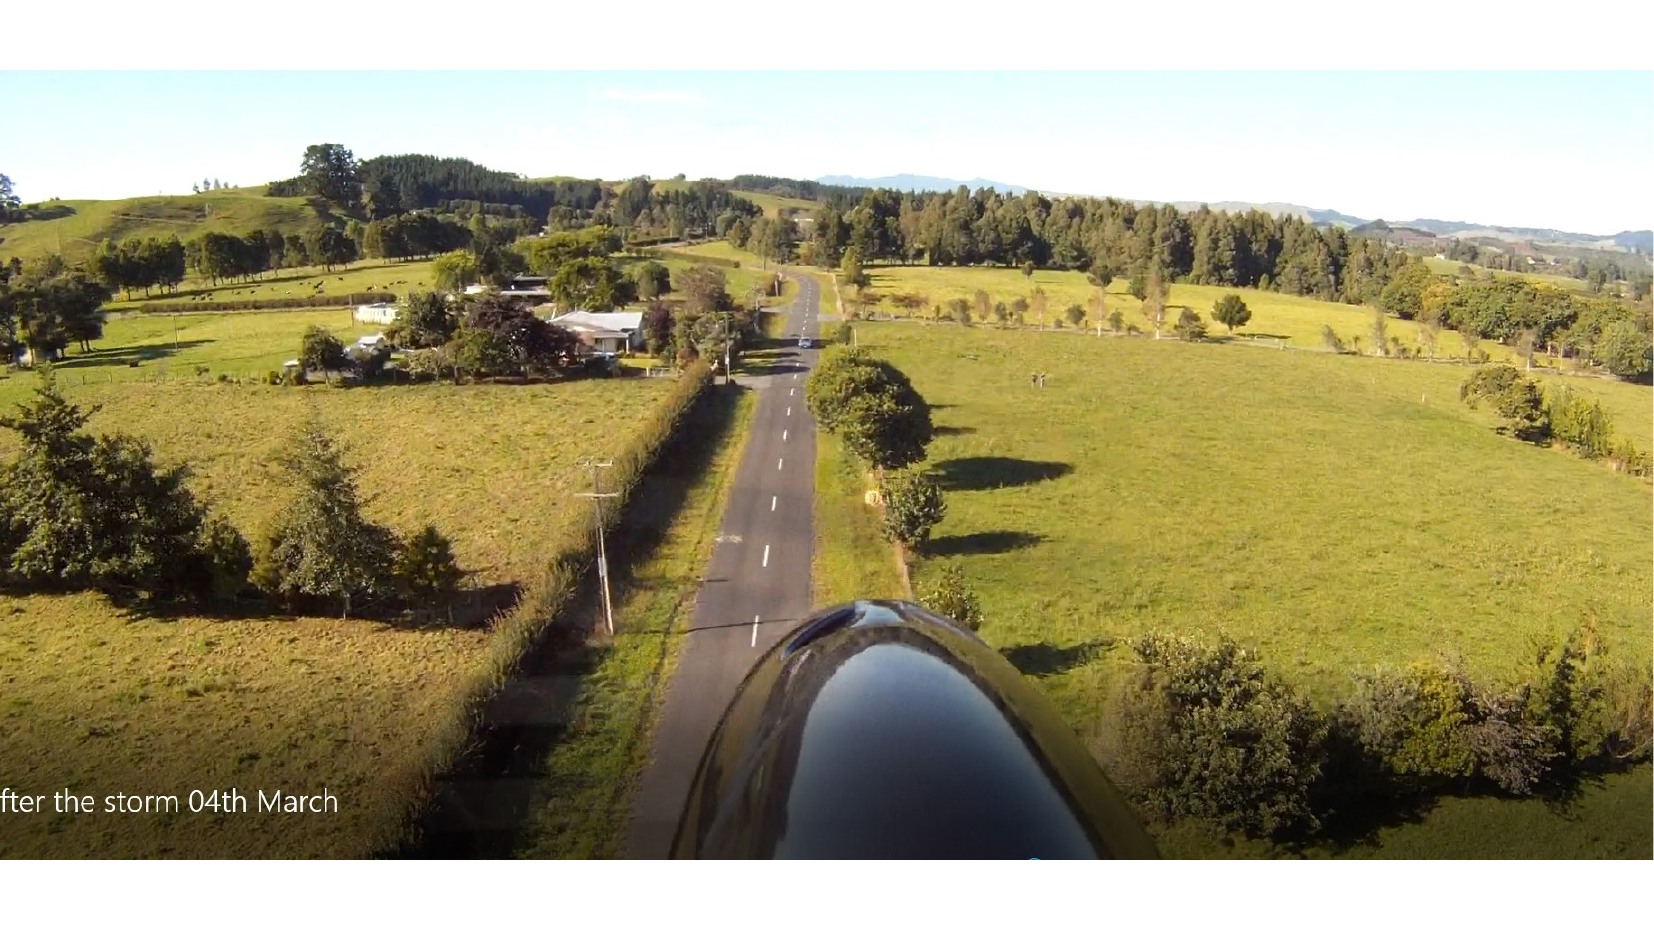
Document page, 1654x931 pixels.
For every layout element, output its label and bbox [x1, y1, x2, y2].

picture [0, 70, 1654, 860]
